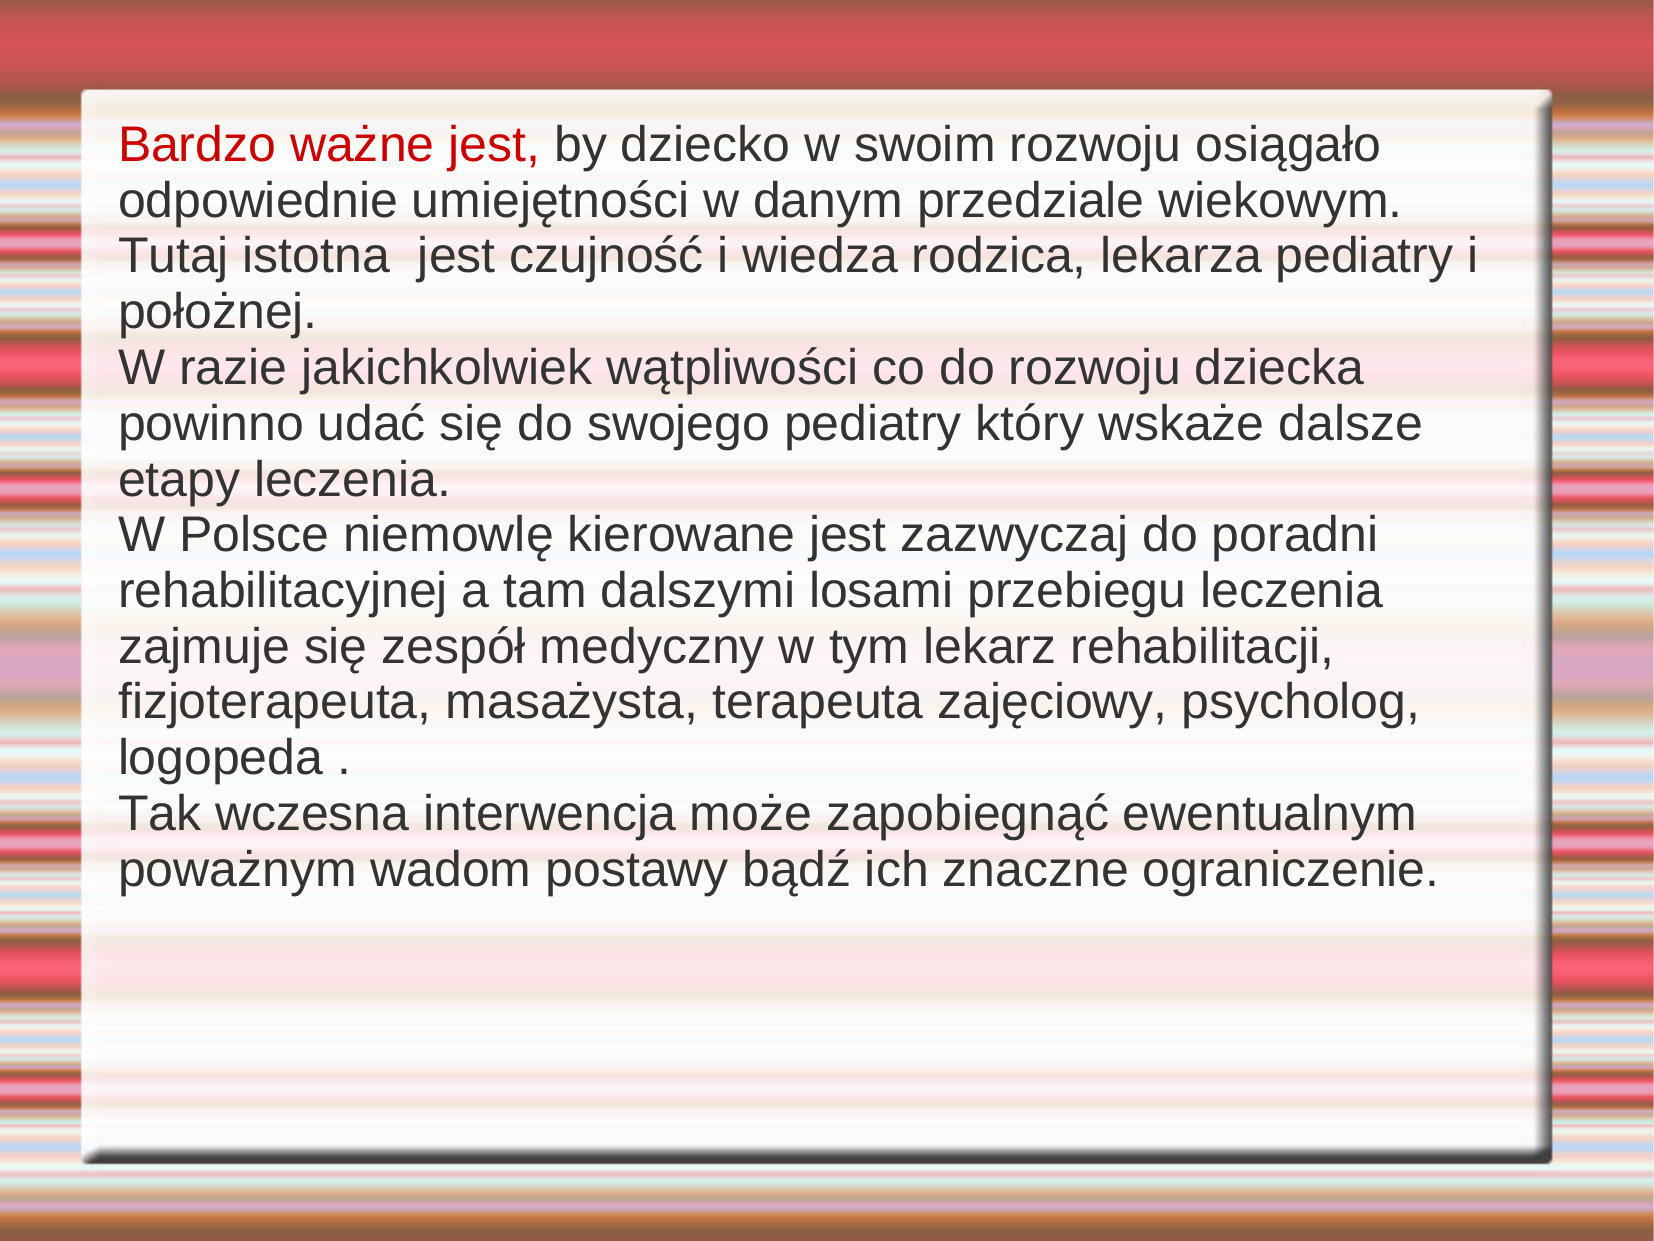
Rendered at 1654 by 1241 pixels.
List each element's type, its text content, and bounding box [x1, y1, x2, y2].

list Bardzo ważne jest, by dziecko w swoim rozwoju osiągało odpowiednie umiejętności w danym przedziale wiekowym. Tutaj istotna jest czujność i wiedza rodzica, lekarza pediatry i położnej. W razie jakichkolwiek wątpliwości co do rozwoju dziecka powinno udać się do swojego pediatry który wskaże dalsze etapy leczenia. W Polsce niemowlę kierowane jest zazwyczaj do poradni rehabilitacyjnej a tam dalszymi losami przebiegu leczenia zajmuje się zespół medyczny w tym lekarz rehabilitacji, fizjoterapeuta, masażysta, terapeuta zajęciowy, psycholog, logopeda . Tak wczesna interwencja może zapobiegnąć ewentualnym poważnym wadom postawy bądź ich znaczne ograniczenie. [118, 116, 1500, 953]
picture [0, 0, 1654, 1241]
